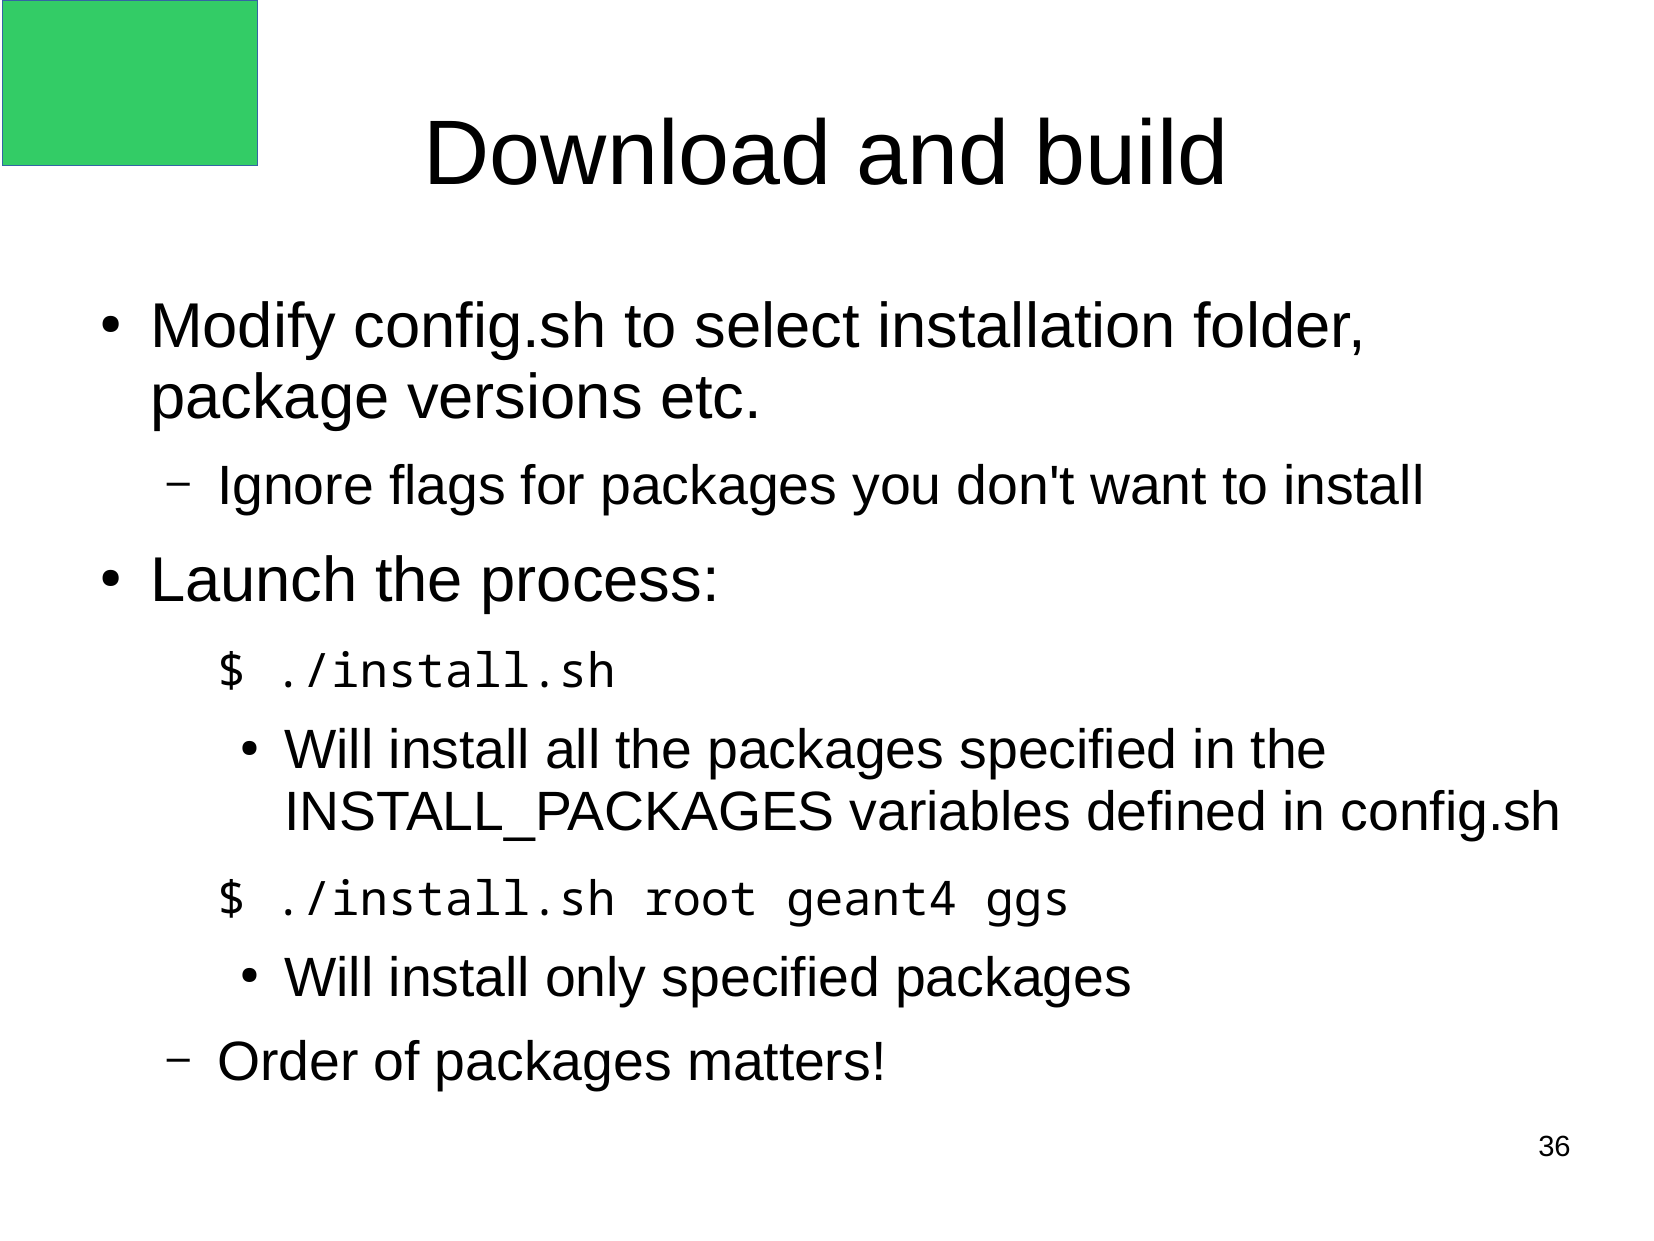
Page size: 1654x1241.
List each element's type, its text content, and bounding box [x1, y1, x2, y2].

text_box [2, 0, 258, 166]
title Download and build [82, 49, 1571, 257]
list Modify config.sh to select installation folder, package versions etc. Ignore flags for packages you don't want to install Launch the process: $ ./install.sh Will install all the packages specified in the INSTALL_PACKAGES variables defined in config.sh $ ./install.sh root geant4 ggs Will install only specified packages Order of packages matters! [82, 290, 1571, 1126]
